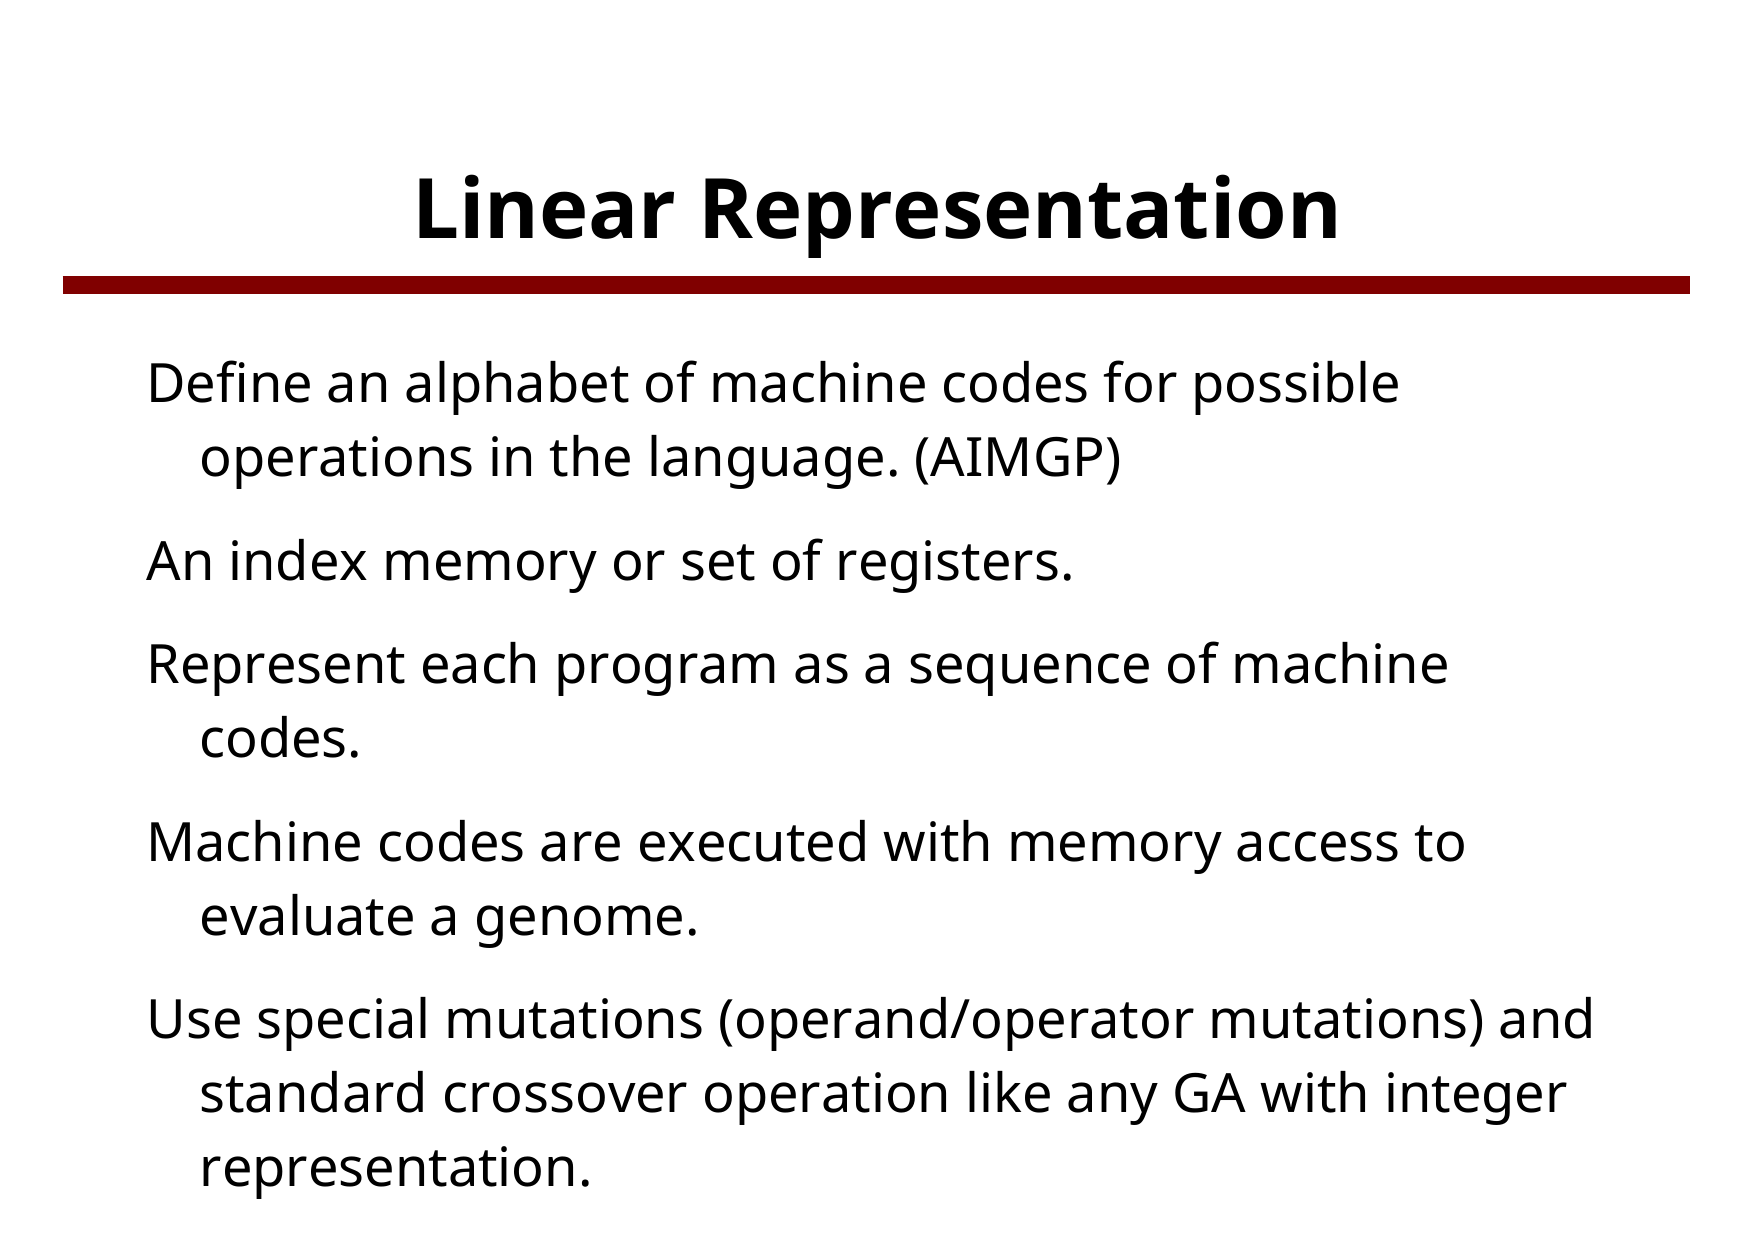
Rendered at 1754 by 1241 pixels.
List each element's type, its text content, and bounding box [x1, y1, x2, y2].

list Define an alphabet of machine codes for possible operations in the language. (AIMGP) An index memory or set of registers. Represent each program as a sequence of machine codes. Machine codes are executed with memory access to evaluate a genome. Use special mutations (operand/operator mutations) and standard crossover operation like any GA with integer representation. [128, 344, 1627, 1127]
title Linear Representation [128, 102, 1627, 311]
